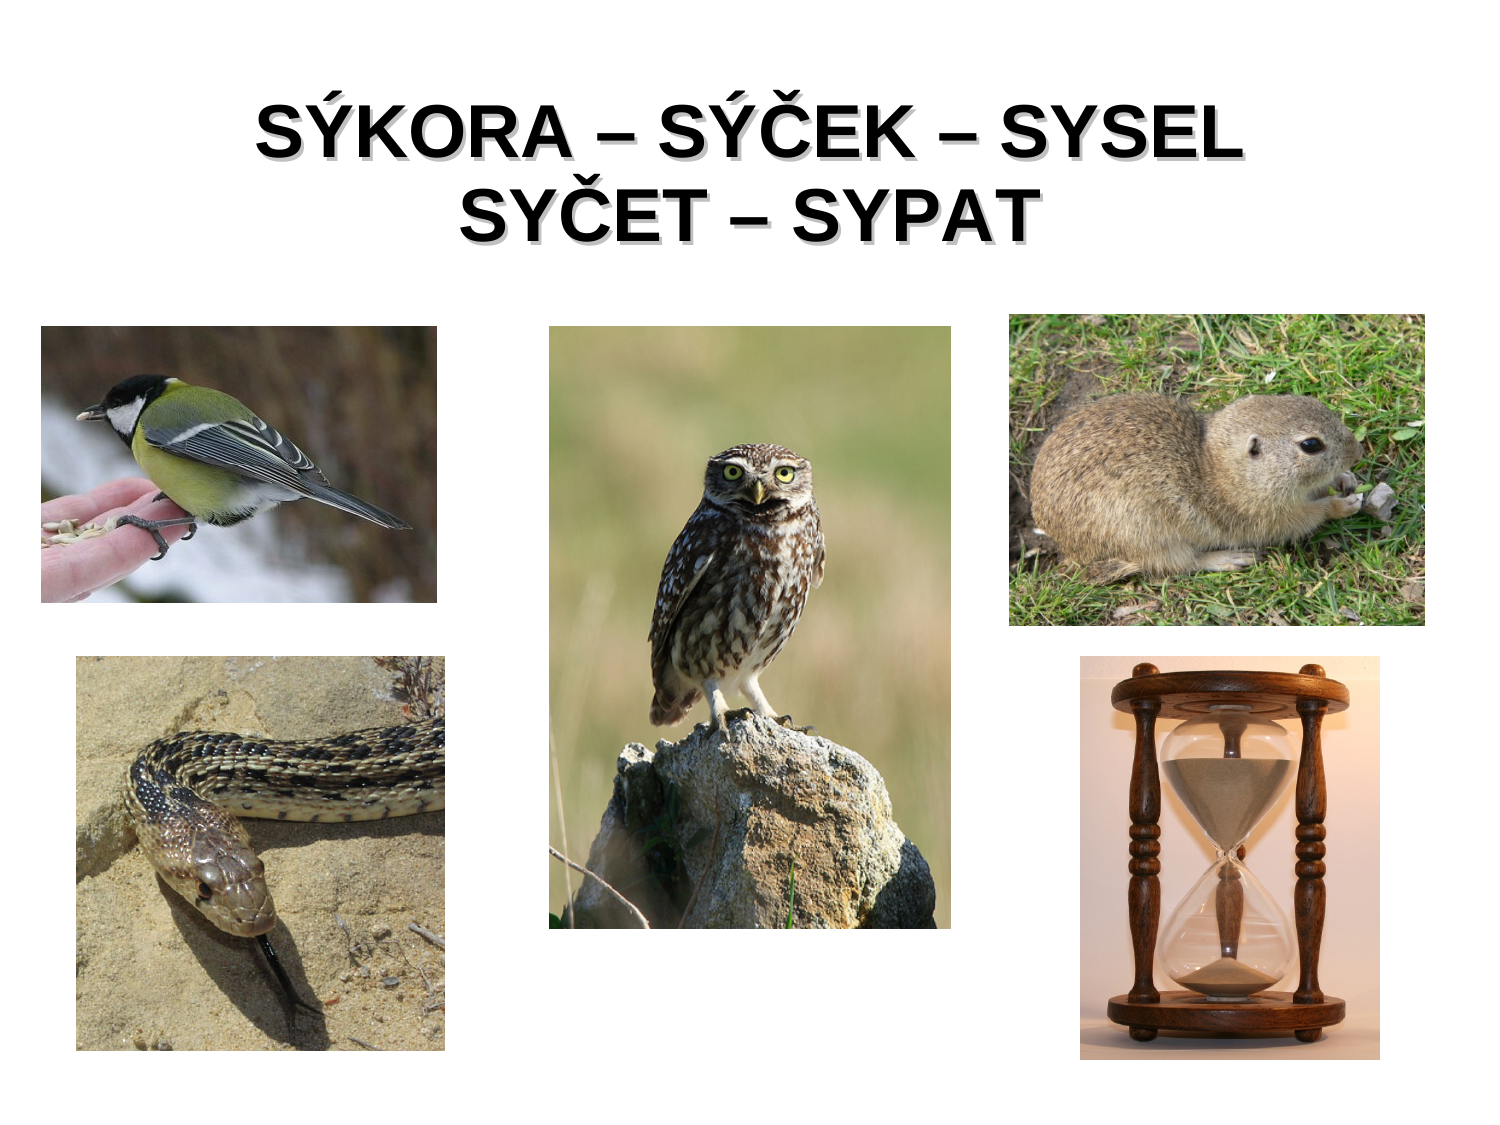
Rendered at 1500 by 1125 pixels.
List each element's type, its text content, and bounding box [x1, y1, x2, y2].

title SÝKORA – SÝČEK – SYSEL SYČET – SYPAT [75, 45, 1426, 303]
picture [549, 326, 951, 929]
picture [76, 656, 445, 1051]
picture [1080, 656, 1380, 1060]
picture [1009, 314, 1425, 626]
picture [41, 326, 437, 603]
